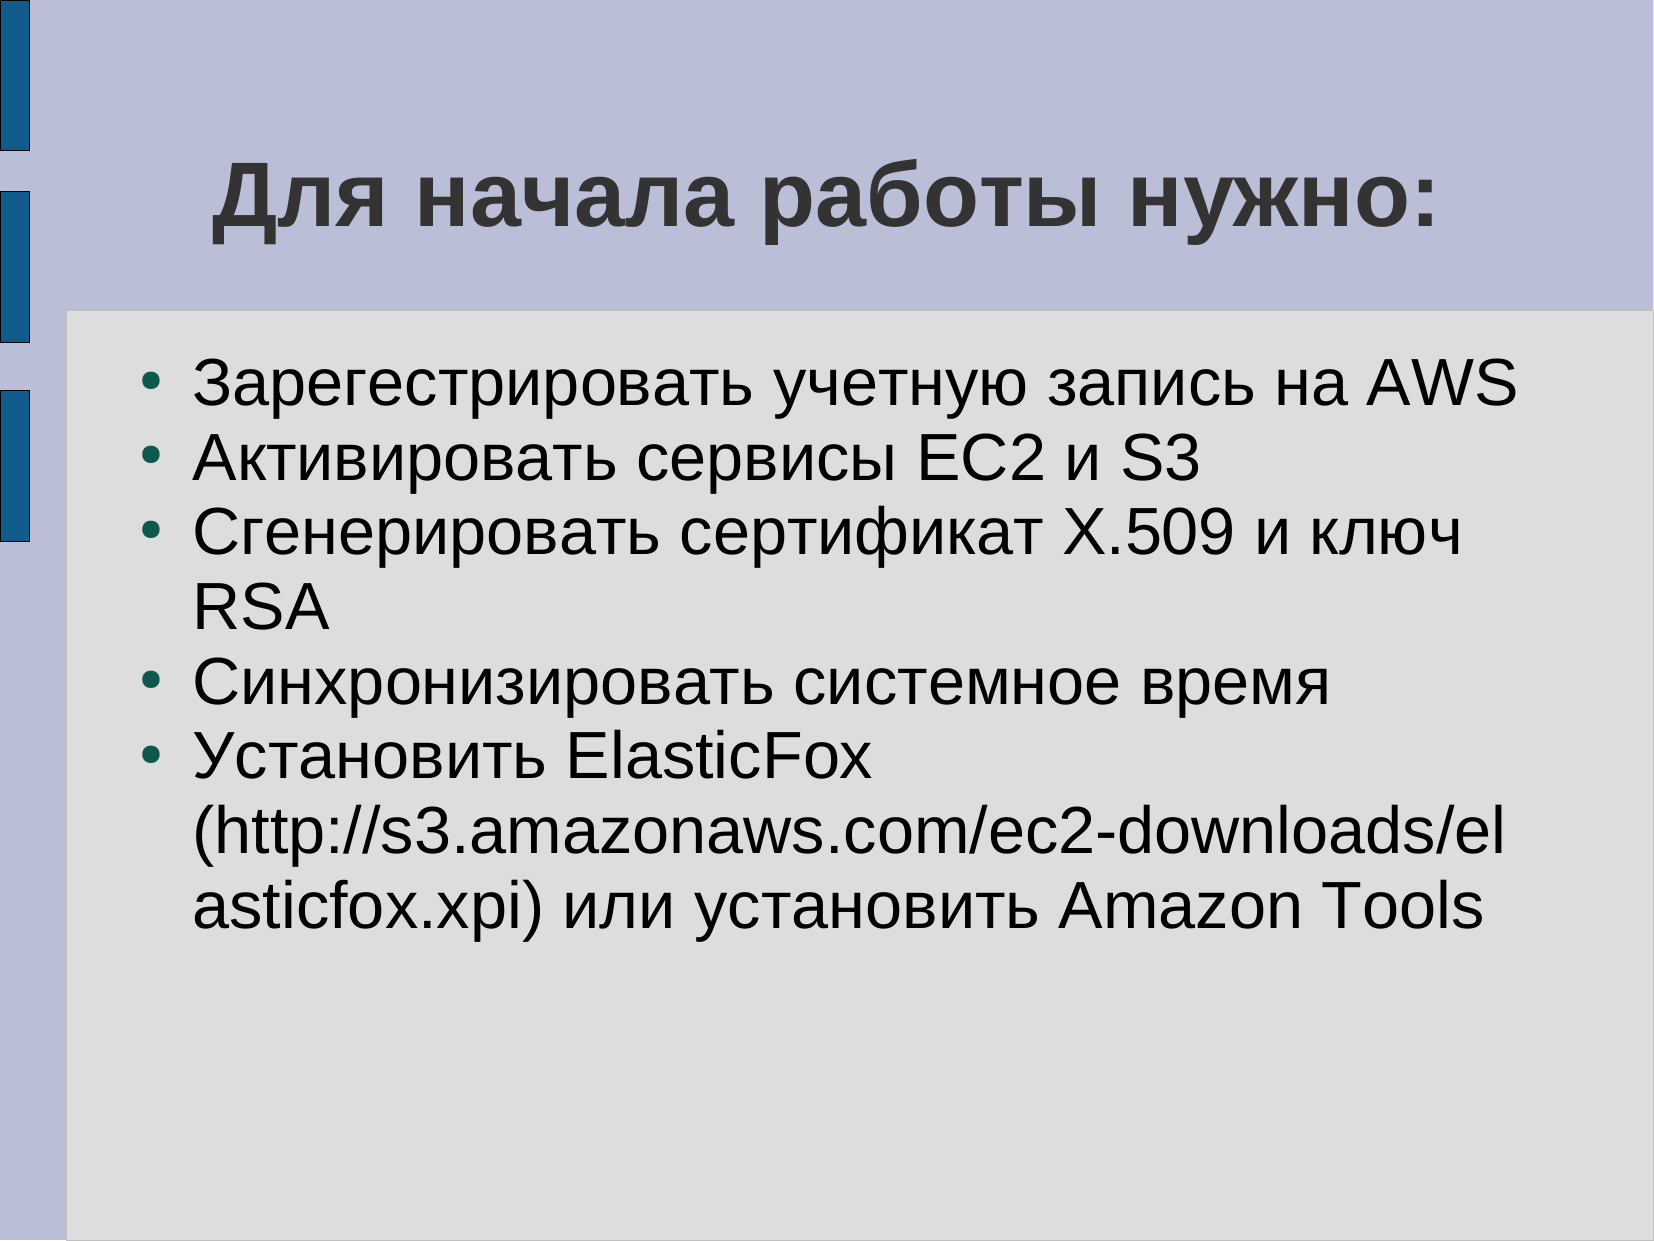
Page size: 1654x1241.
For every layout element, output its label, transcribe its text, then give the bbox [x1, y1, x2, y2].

title Для начала работы нужно: [121, 91, 1534, 299]
list Зарегестрировать учетную запись на AWS Активировать сервисы EC2 и S3 Сгенерировать сертификат X.509 и ключ RSA Синхронизировать системное время Установить ElasticFox (http://s3.amazonaws.com/ec2-downloads/elasticfox.xpi) или установить Amazon Tools [121, 344, 1534, 1149]
